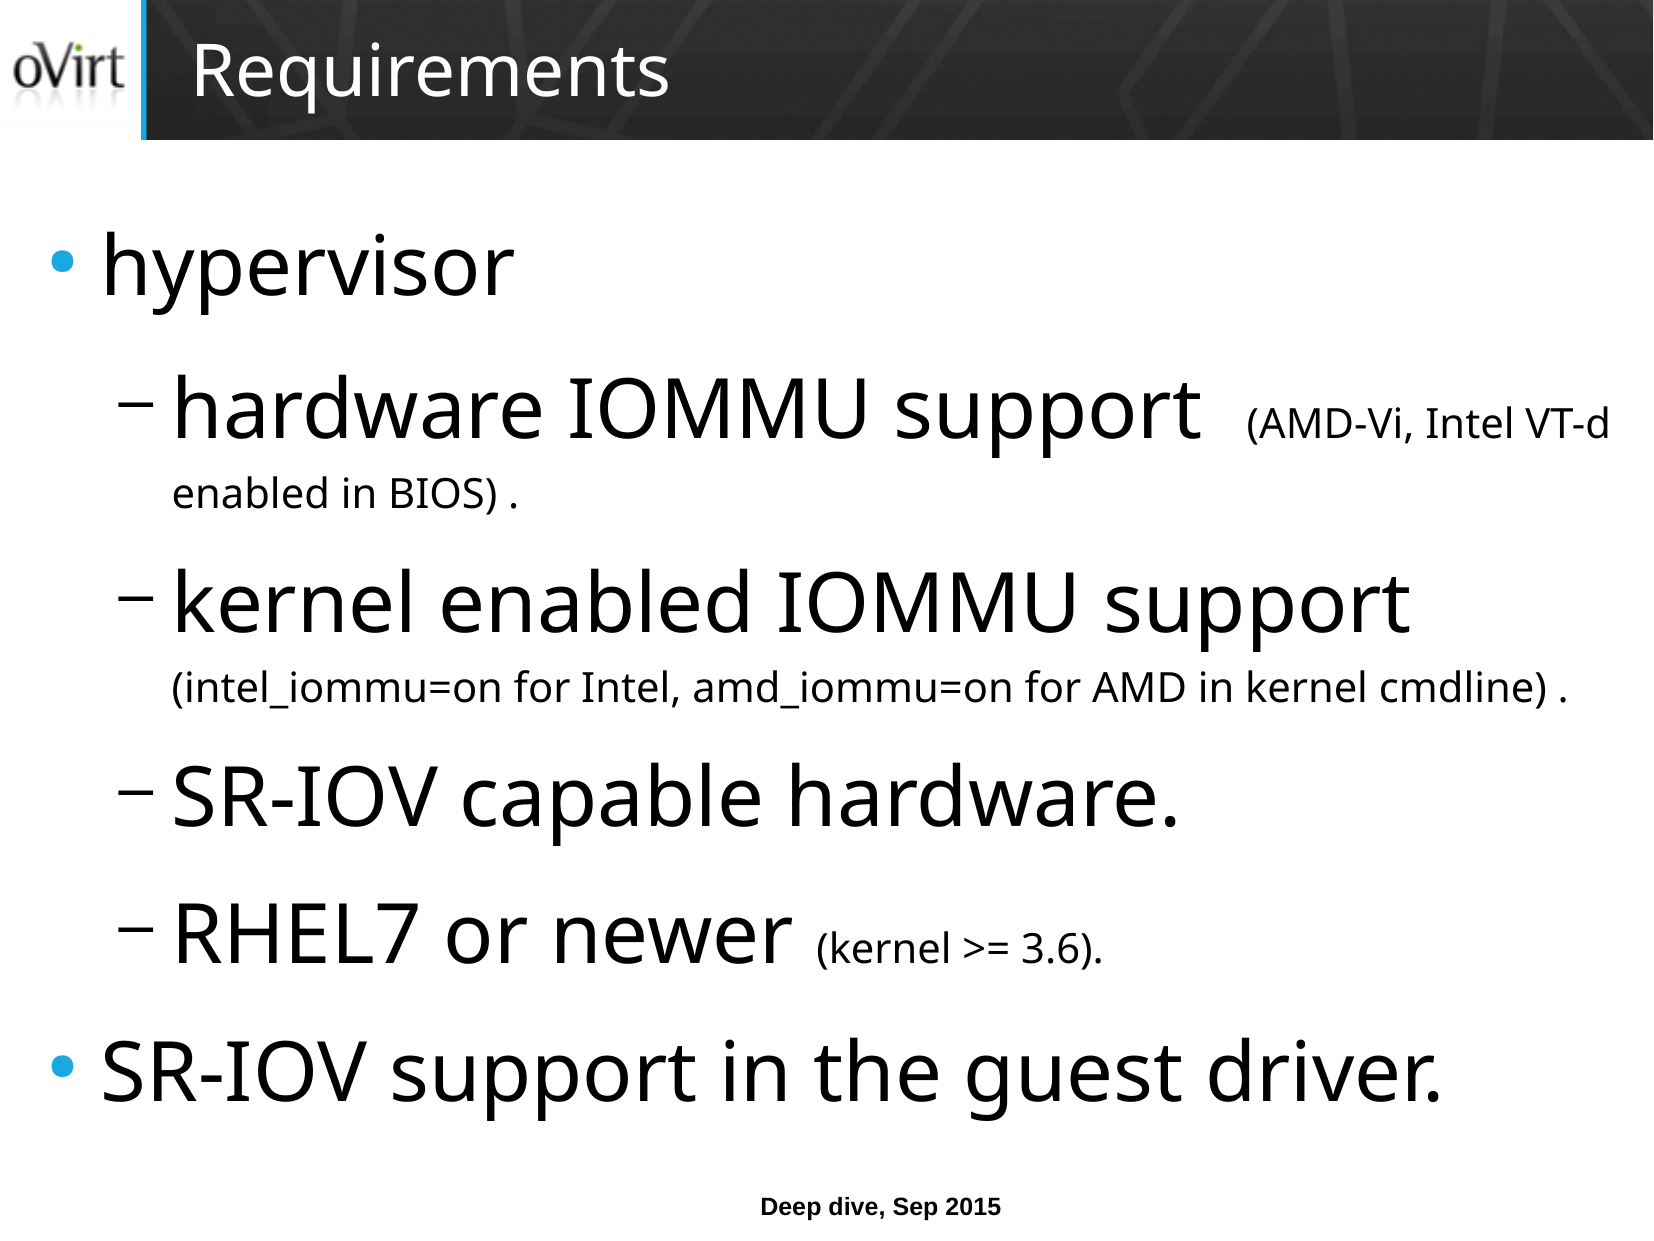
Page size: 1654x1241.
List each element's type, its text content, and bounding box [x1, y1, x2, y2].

title Requirements [164, 18, 1653, 119]
list hypervisor hardware IOMMU support (AMD-Vi, Intel VT-d enabled in BIOS) . kernel enabled IOMMU support (intel_iommu=on for Intel, amd_iommu=on for AMD in kernel cmdline) . SR-IOV capable hardware. RHEL7 or newer (kernel >= 3.6). SR-IOV support in the guest driver. [30, 206, 1623, 1117]
picture [0, 0, 1654, 140]
